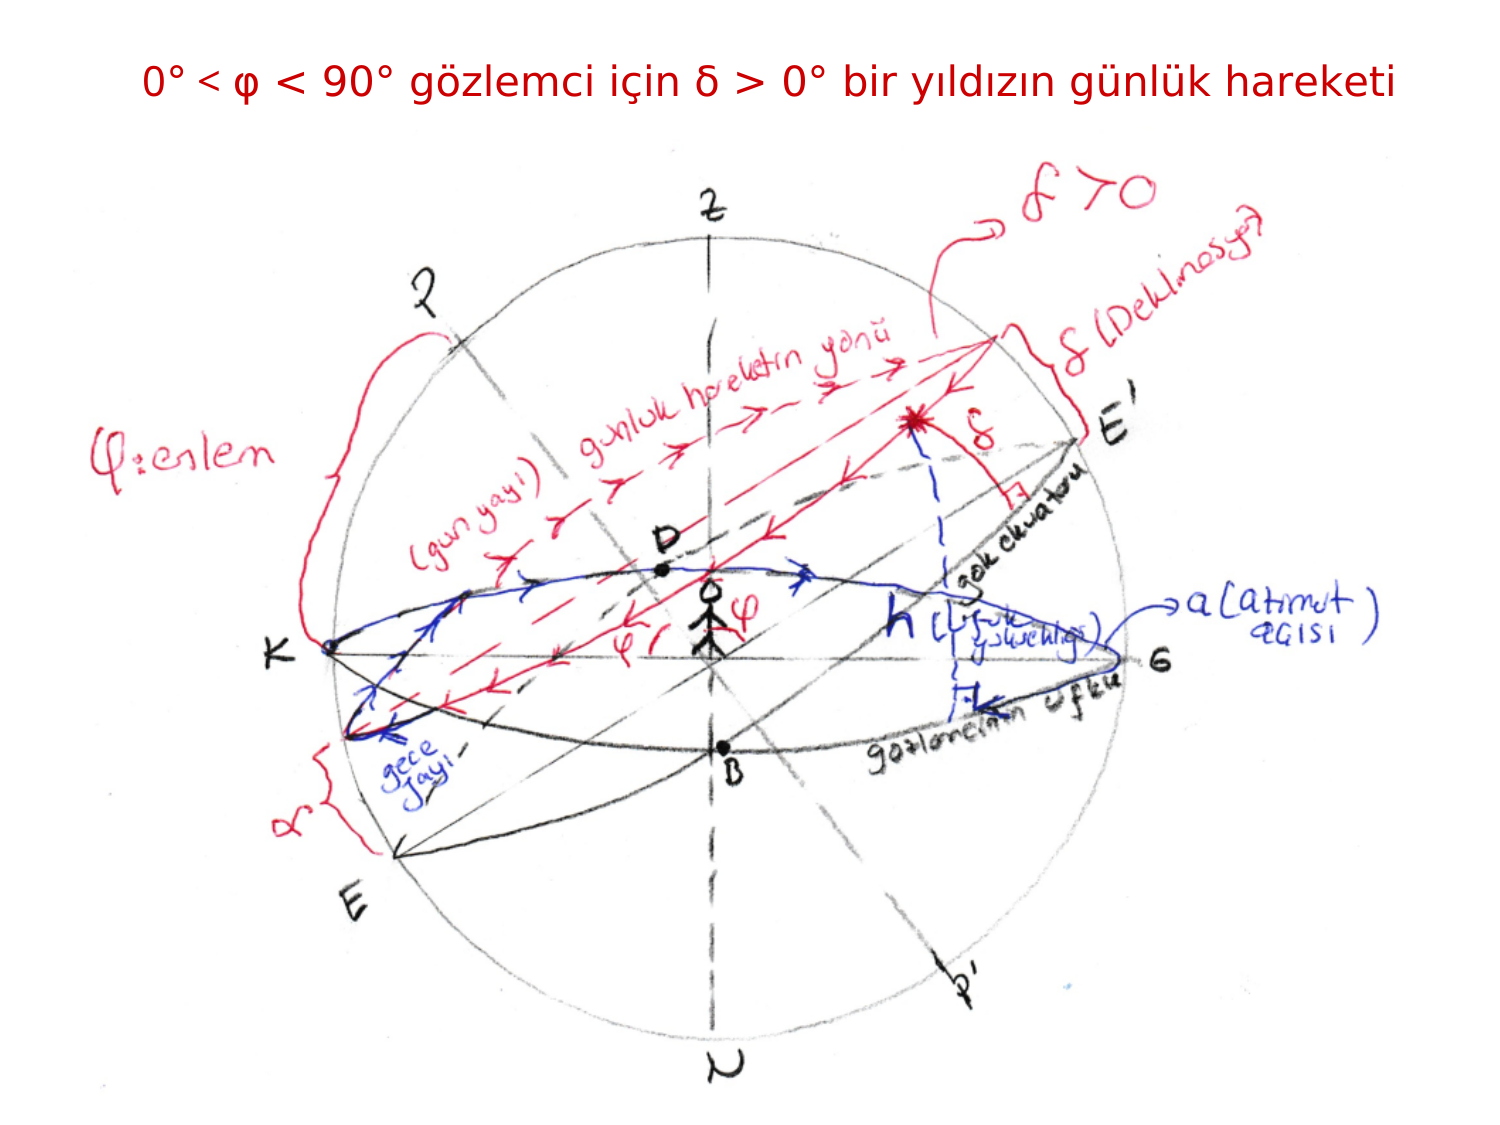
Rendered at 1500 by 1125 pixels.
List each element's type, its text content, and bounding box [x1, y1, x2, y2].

text_box 0° < φ < 90° gözlemci için δ > 0° bir yıldızın günlük hareketi [66, 47, 1474, 118]
picture [72, 126, 1416, 1109]
